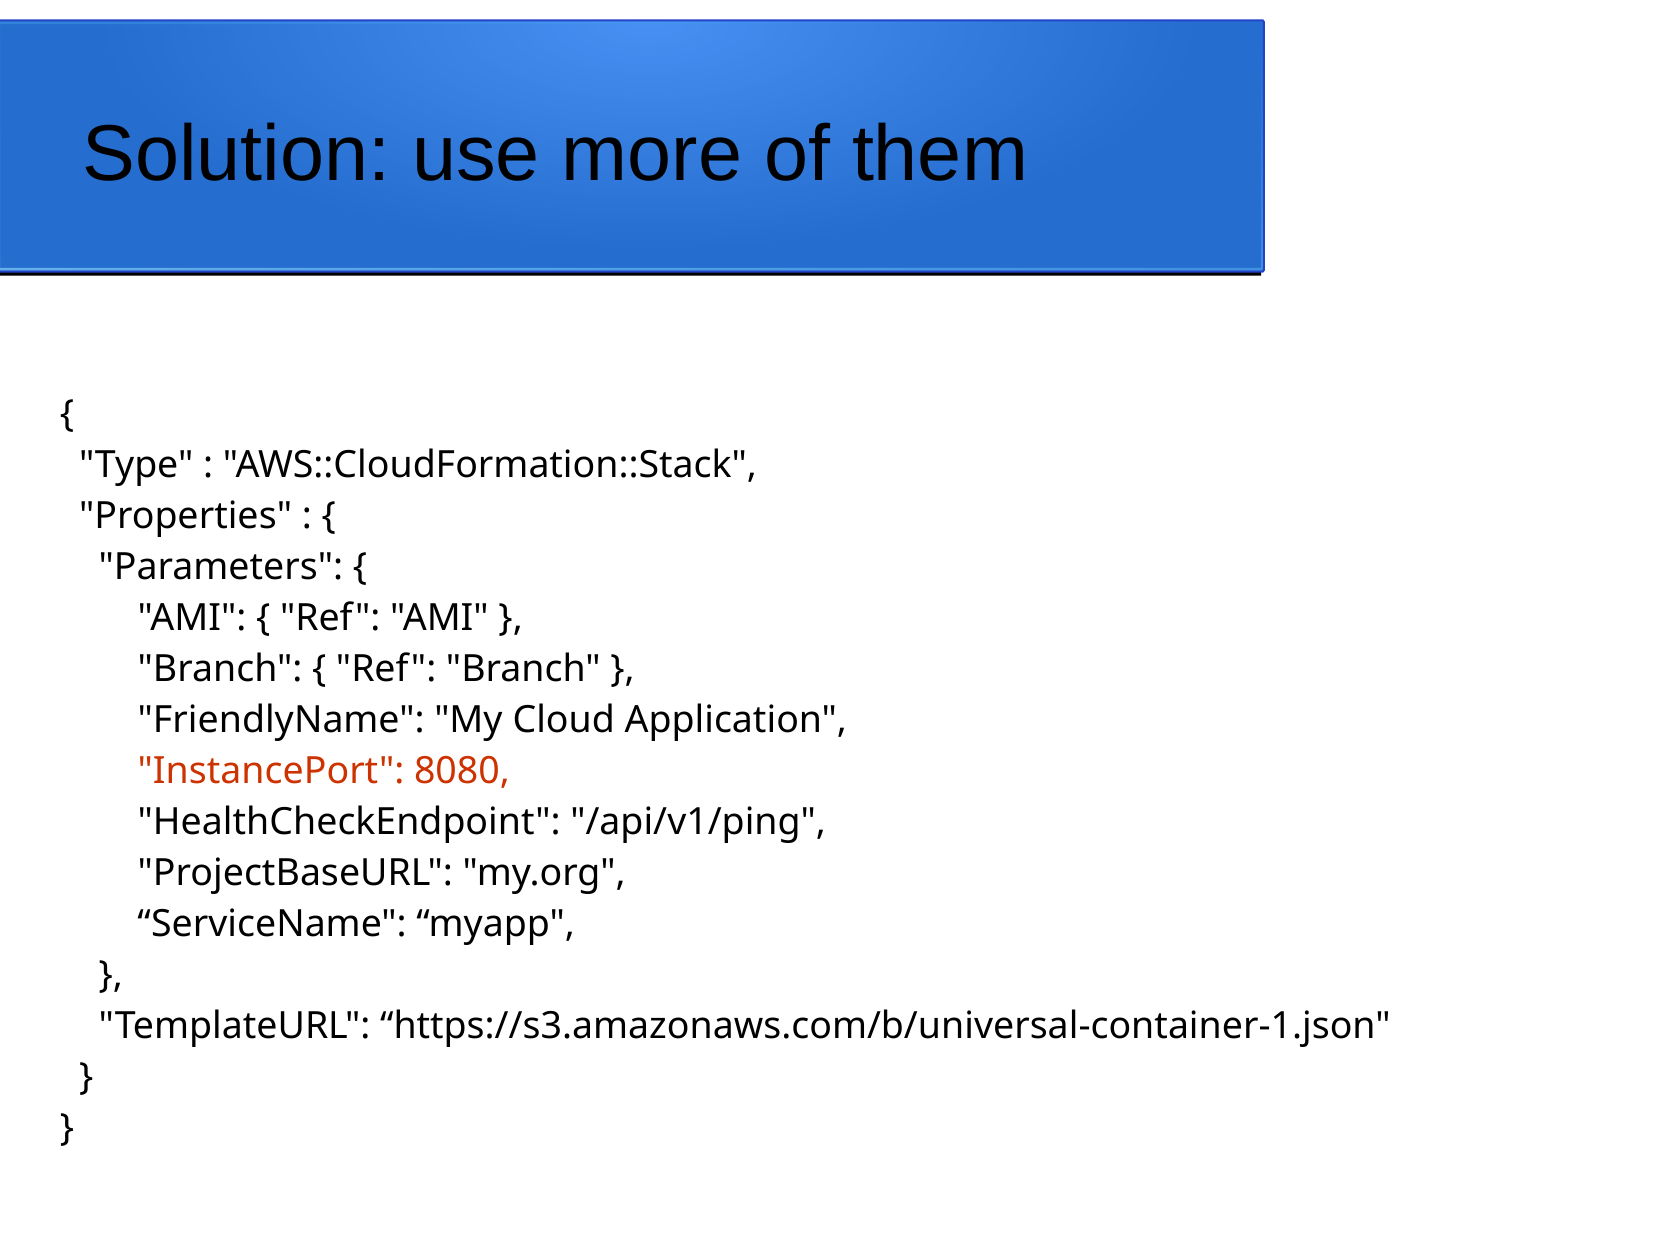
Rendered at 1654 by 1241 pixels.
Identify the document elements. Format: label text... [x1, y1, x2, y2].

title Solution: use more of them [82, 49, 1571, 257]
text_box { "Type" : "AWS::CloudFormation::Stack", "Properties" : { "Parameters": { "AMI": { "Ref": "AMI" }, "Branch": { "Ref": "Branch" }, "FriendlyName": "My Cloud Application", "InstancePort": 8080, "HealthCheckEndpoint": "/api/v1/ping", "ProjectBaseURL": "my.org", “ServiceName": “myapp", }, "TemplateURL": “https://s3.amazonaws.com/b/universal-container-1.json" } } [45, 378, 1606, 1047]
